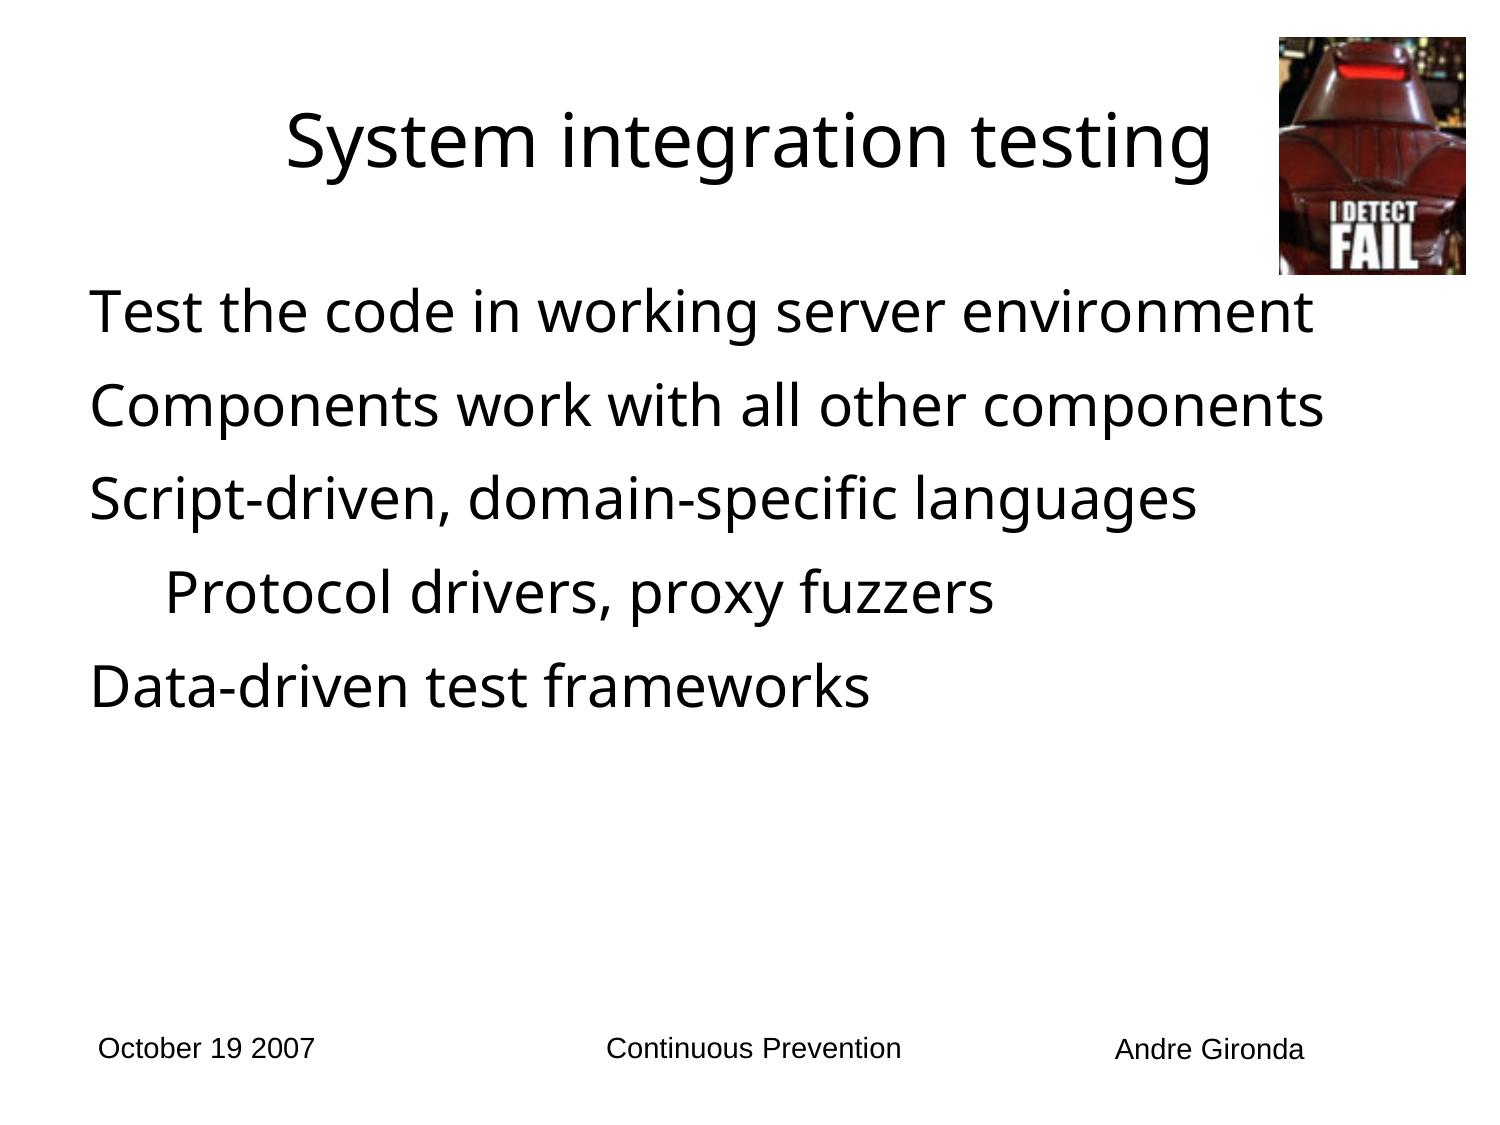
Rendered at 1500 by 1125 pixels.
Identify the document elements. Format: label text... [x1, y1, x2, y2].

list Test the code in working server environment Components work with all other components Script-driven, domain-specific languages Protocol drivers, proxy fuzzers Data-driven test frameworks [75, 262, 1426, 1006]
picture [1279, 37, 1466, 276]
title System integration testing [75, 45, 1279, 233]
